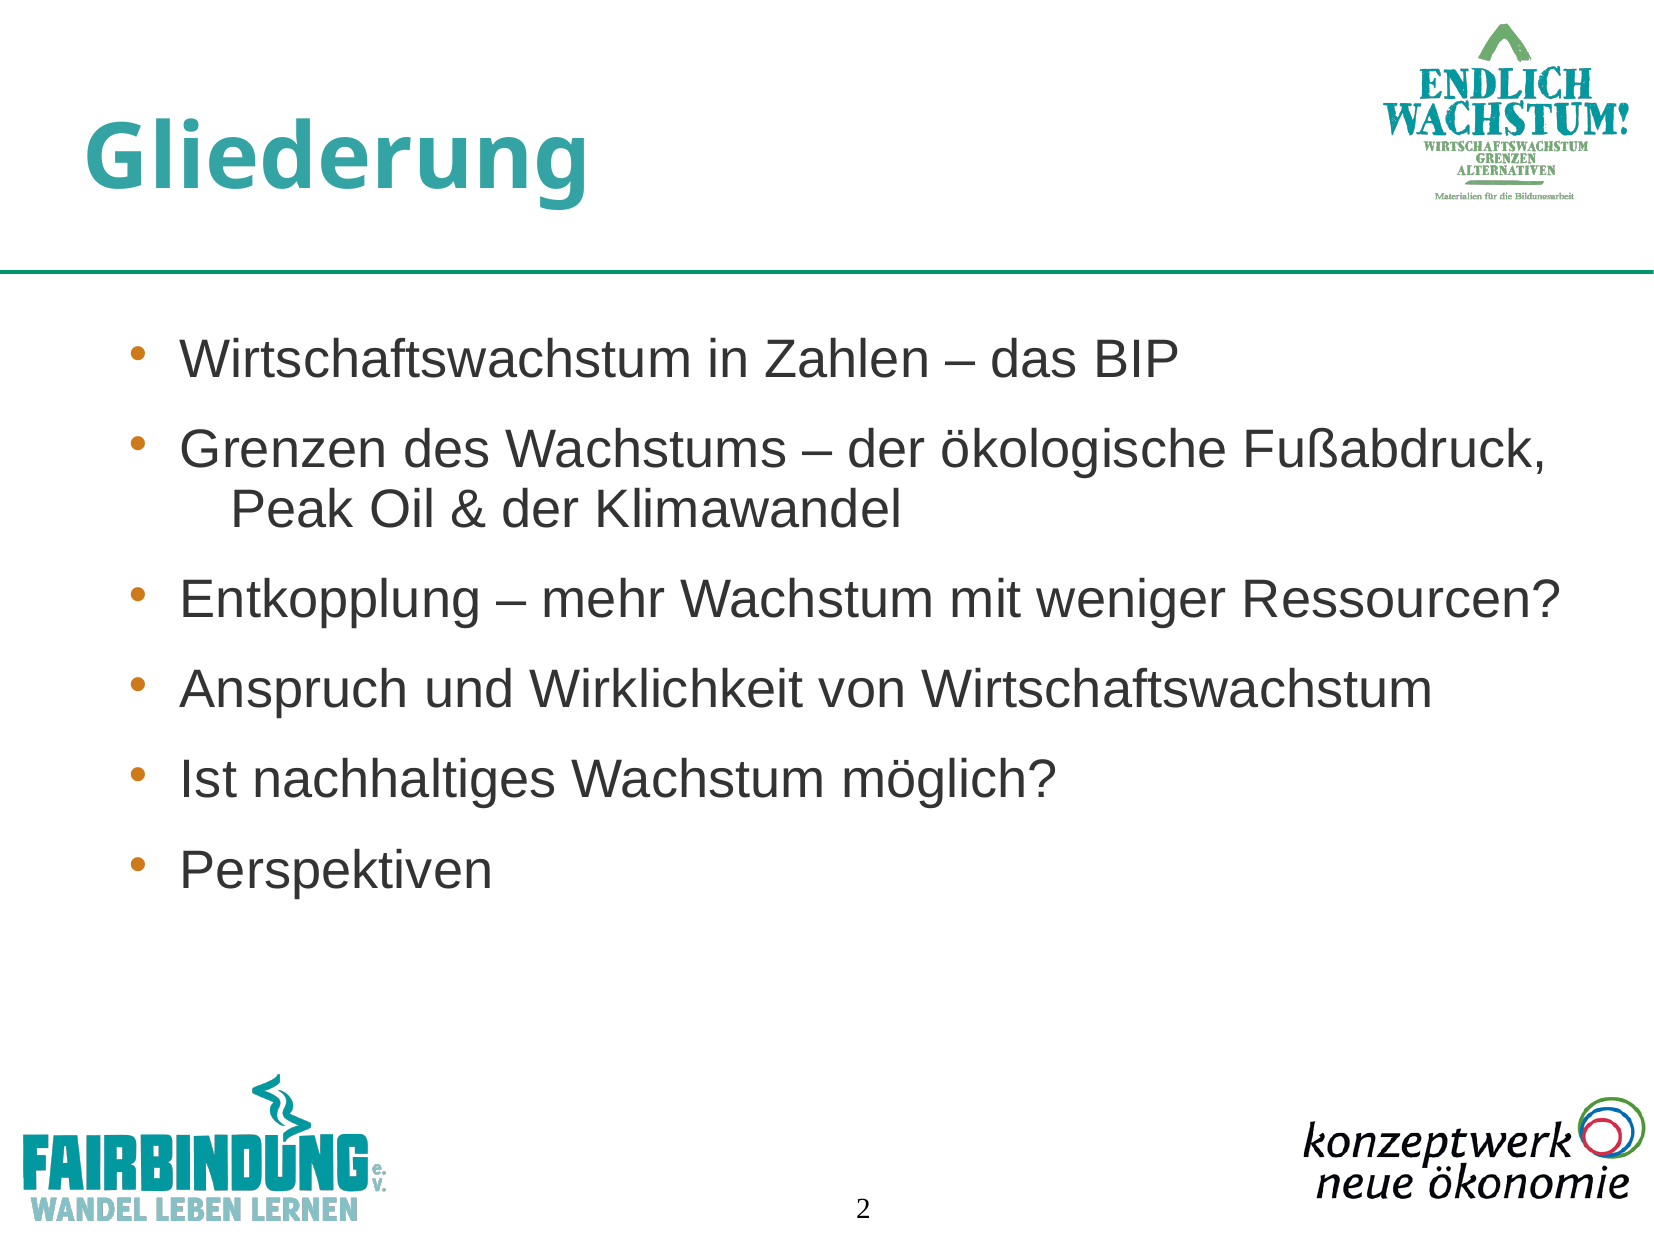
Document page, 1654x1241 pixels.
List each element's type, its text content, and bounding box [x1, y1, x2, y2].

picture [1291, 1081, 1654, 1235]
title Gliederung [82, 49, 1571, 257]
picture [23, 1074, 386, 1221]
picture [1382, 23, 1630, 201]
text_box Wirtschaftswachstum in Zahlen – das BIP Grenzen des Wachstums – der ökologische Fußabdruck, Peak Oil & der Klimawandel Entkopplung – mehr Wachstum mit weniger Ressourcen? Anspruch und Wirklichkeit von Wirtschaftswachstum Ist nachhaltiges Wachstum möglich? Perspektiven [94, 324, 1571, 1026]
